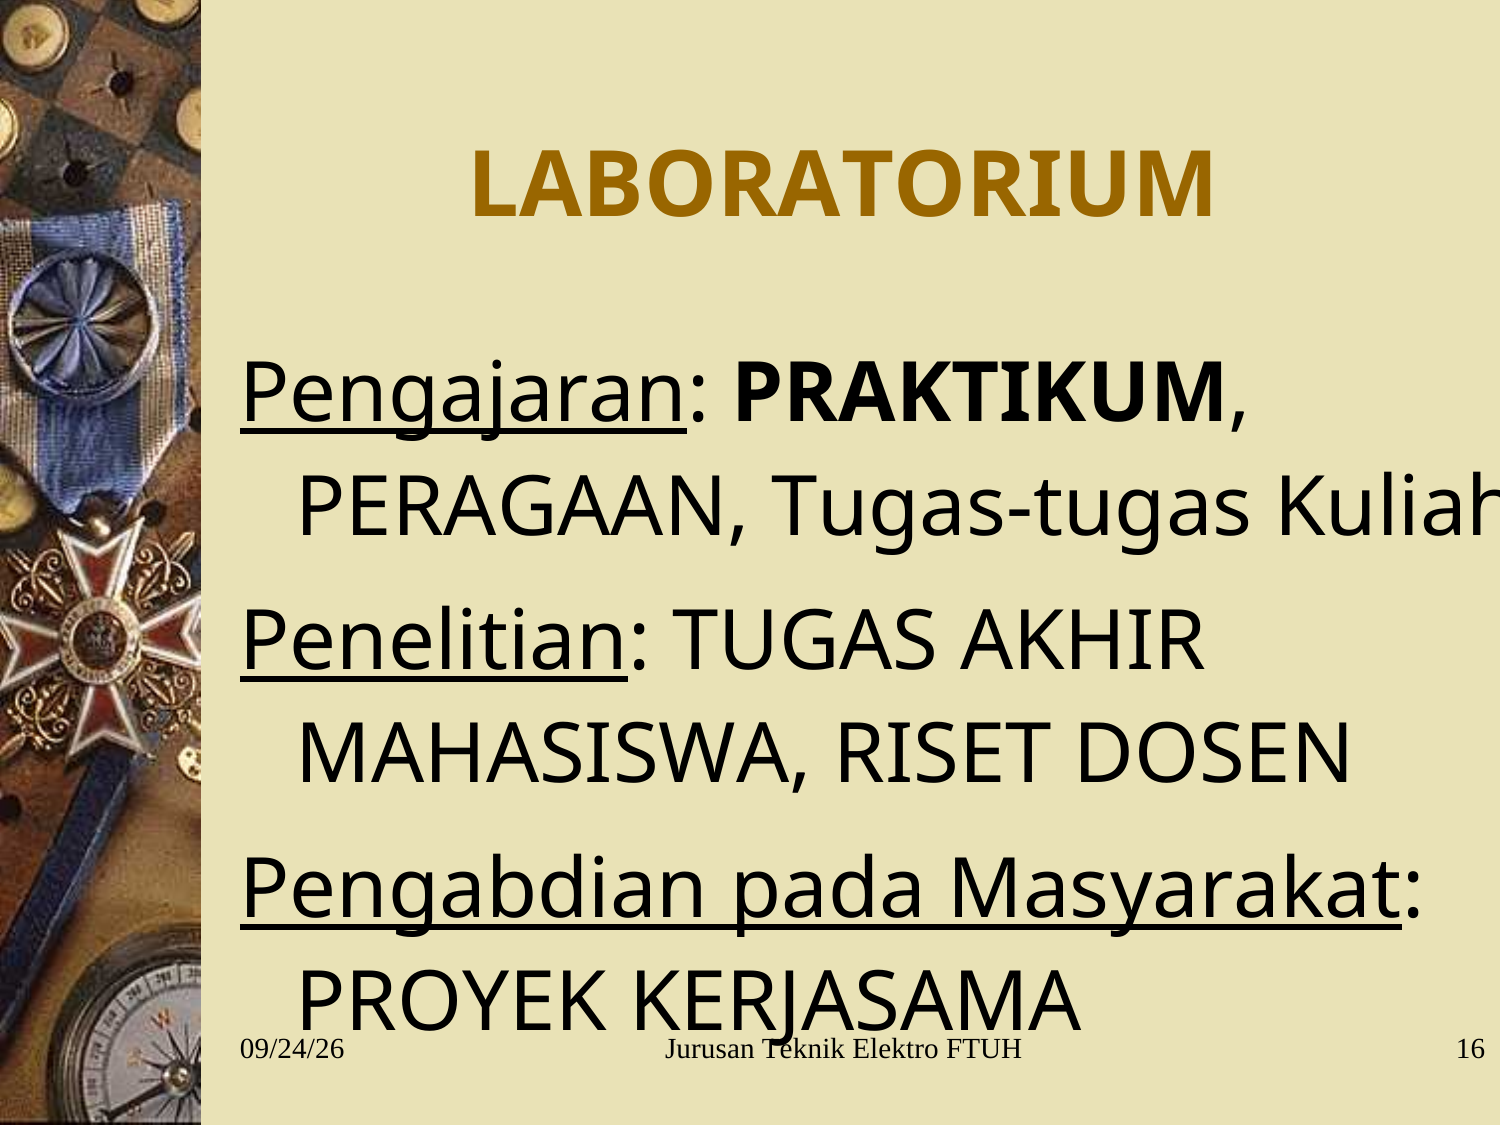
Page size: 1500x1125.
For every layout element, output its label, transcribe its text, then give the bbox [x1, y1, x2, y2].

list Pengajaran: PRAKTIKUM, PERAGAAN, Tugas-tugas Kuliah Penelitian: TUGAS AKHIR MAHASISWA, RISET DOSEN Pengabdian pada Masyarakat: PROYEK KERJASAMA [224, 324, 1500, 1125]
title LABORATORIUM [224, 87, 1463, 276]
picture [0, 0, 201, 1125]
